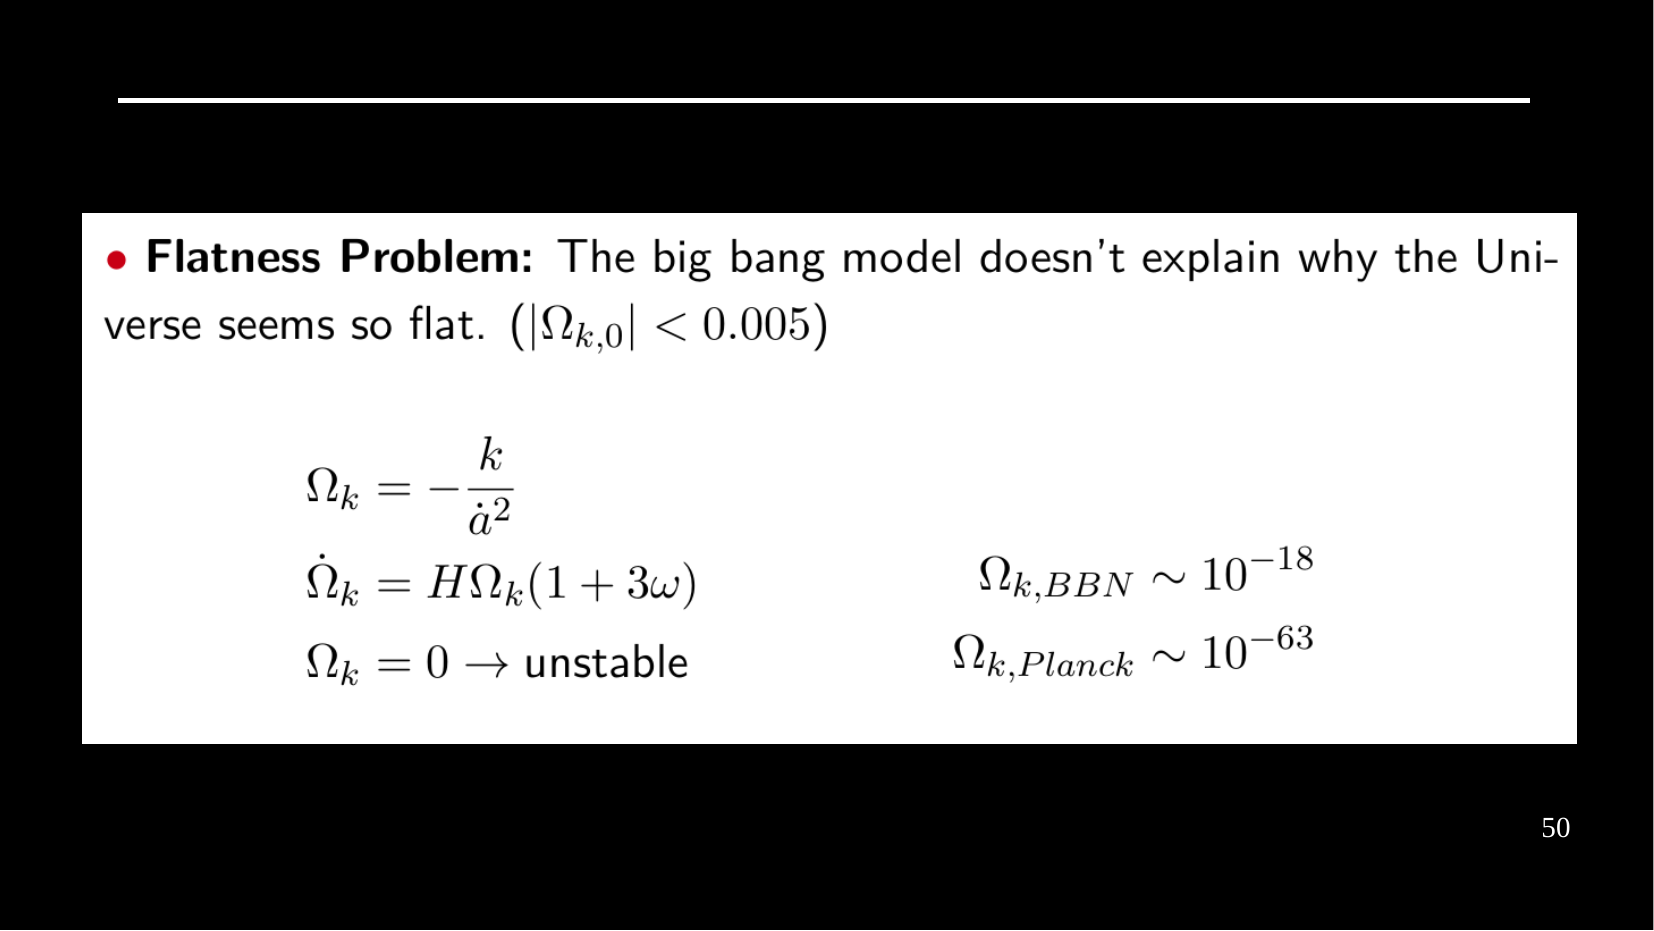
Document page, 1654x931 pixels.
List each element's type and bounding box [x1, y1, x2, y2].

picture [82, 213, 1577, 745]
